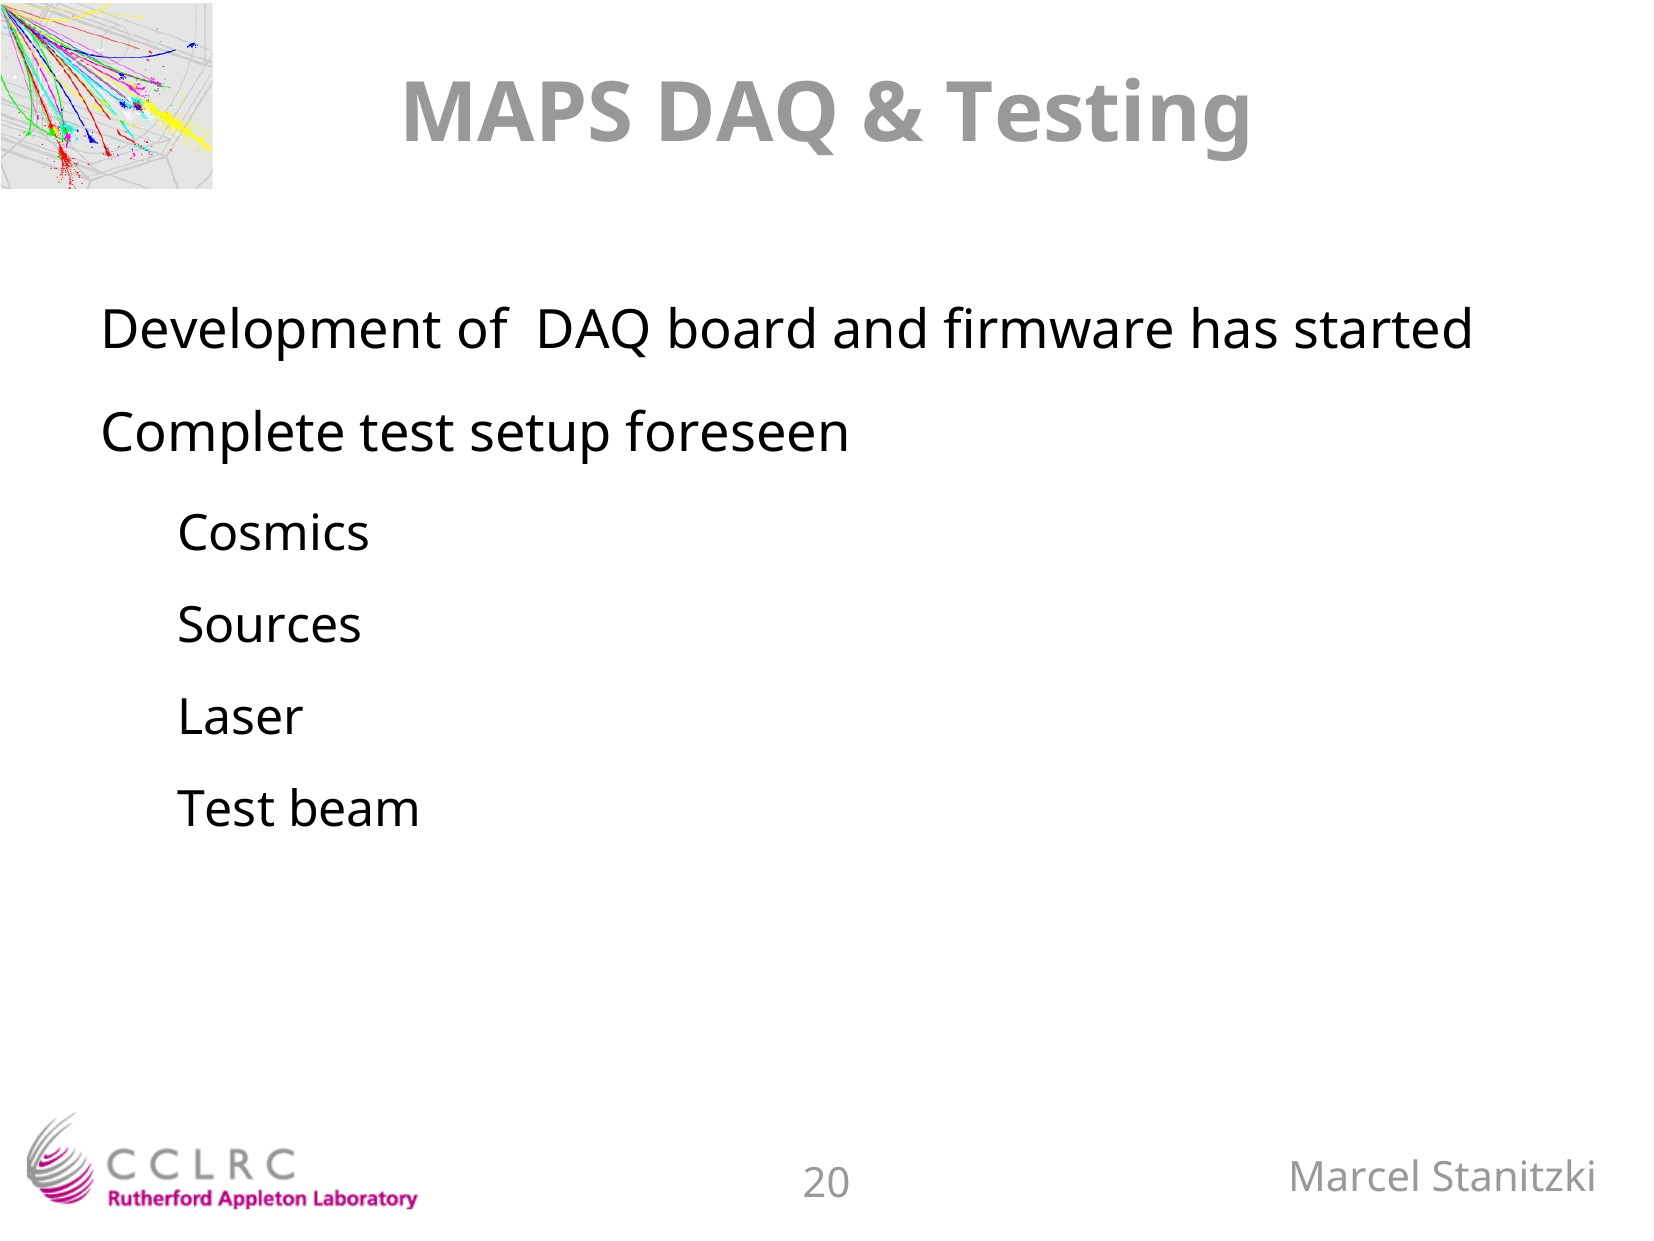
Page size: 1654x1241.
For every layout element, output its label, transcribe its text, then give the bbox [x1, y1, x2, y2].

list Development of DAQ board and firmware has started Complete test setup foreseen Cosmics Sources Laser Test beam [82, 290, 1571, 1109]
title MAPS DAQ & Testing [203, 5, 1451, 213]
picture [0, 3, 213, 189]
picture [19, 1110, 426, 1212]
